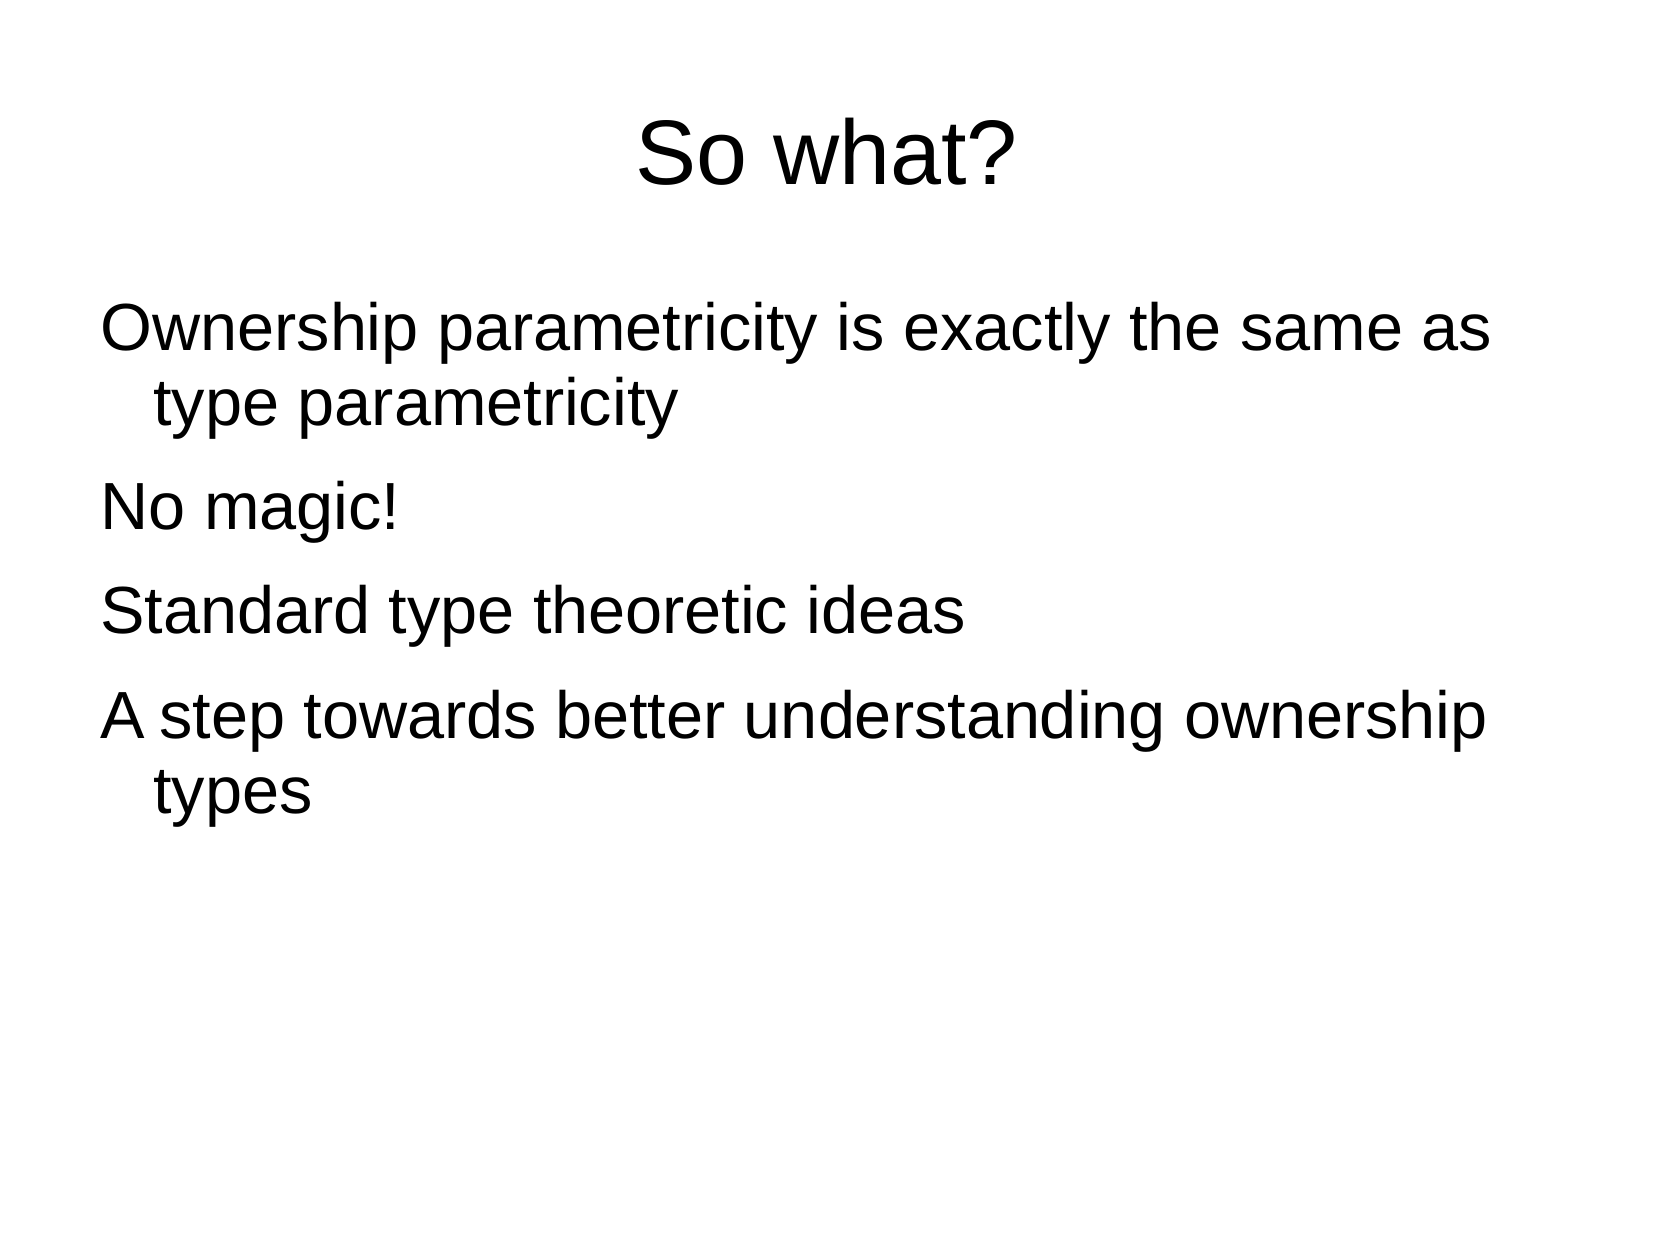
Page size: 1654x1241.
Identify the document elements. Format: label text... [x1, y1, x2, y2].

list Ownership parametricity is exactly the same as type parametricity No magic! Standard type theoretic ideas A step towards better understanding ownership types [82, 290, 1571, 1094]
title So what? [82, 56, 1571, 250]
